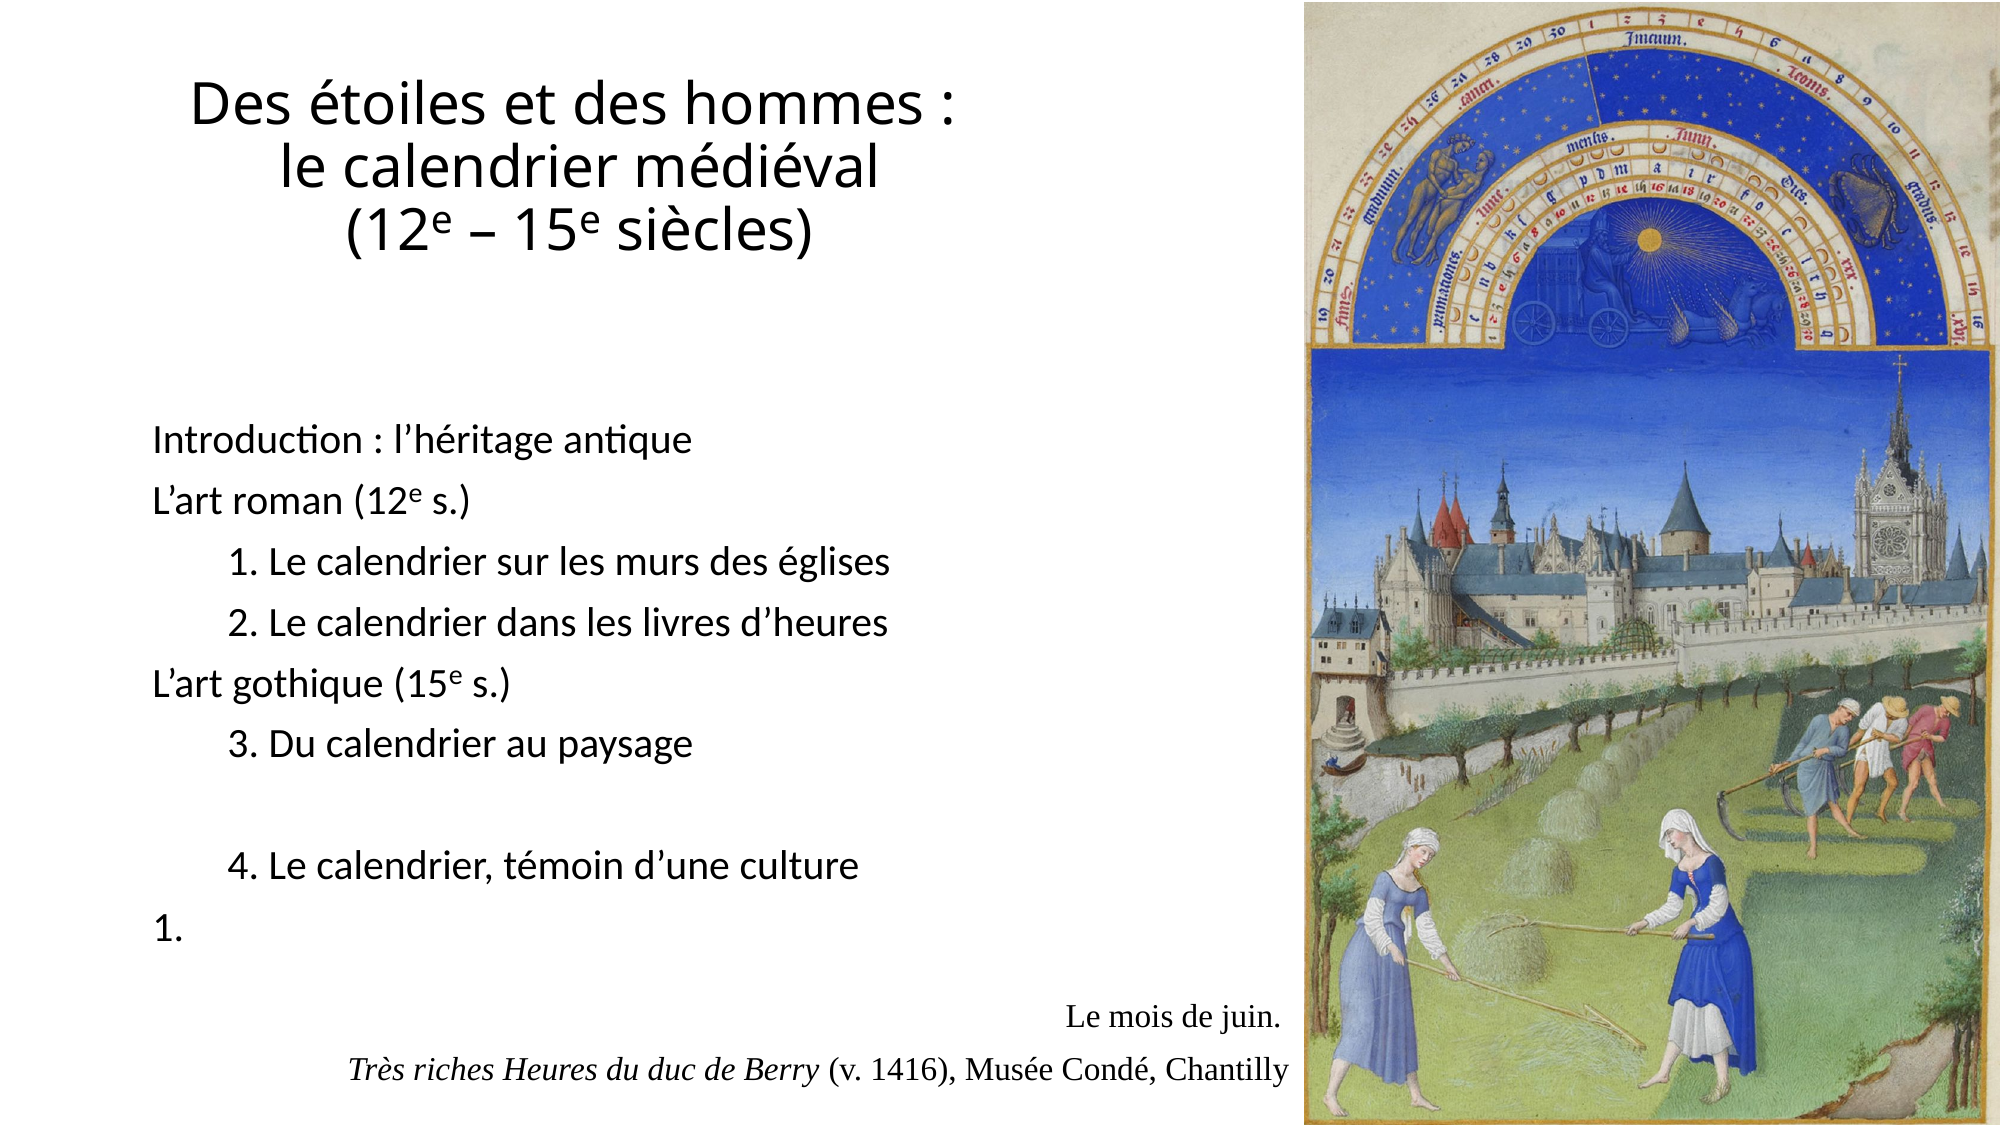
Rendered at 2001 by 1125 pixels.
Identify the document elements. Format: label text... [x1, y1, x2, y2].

picture [1304, 2, 2000, 1125]
list Introduction : l’héritage antique L’art roman (12e s.) 1. Le calendrier sur les murs des églises 2. Le calendrier dans les livres d’heures L’art gothique (15e s.) 3. Du calendrier au paysage 4. Le calendrier, témoin d’une culture [137, 414, 1060, 1014]
title Des étoiles et des hommes : le calendrier médiéval (12e – 15e siècles) [137, 59, 1023, 278]
list Le mois de juin. Très riches Heures du duc de Berry (v. 1416), Musée Condé, Chantilly [296, 994, 1304, 1125]
